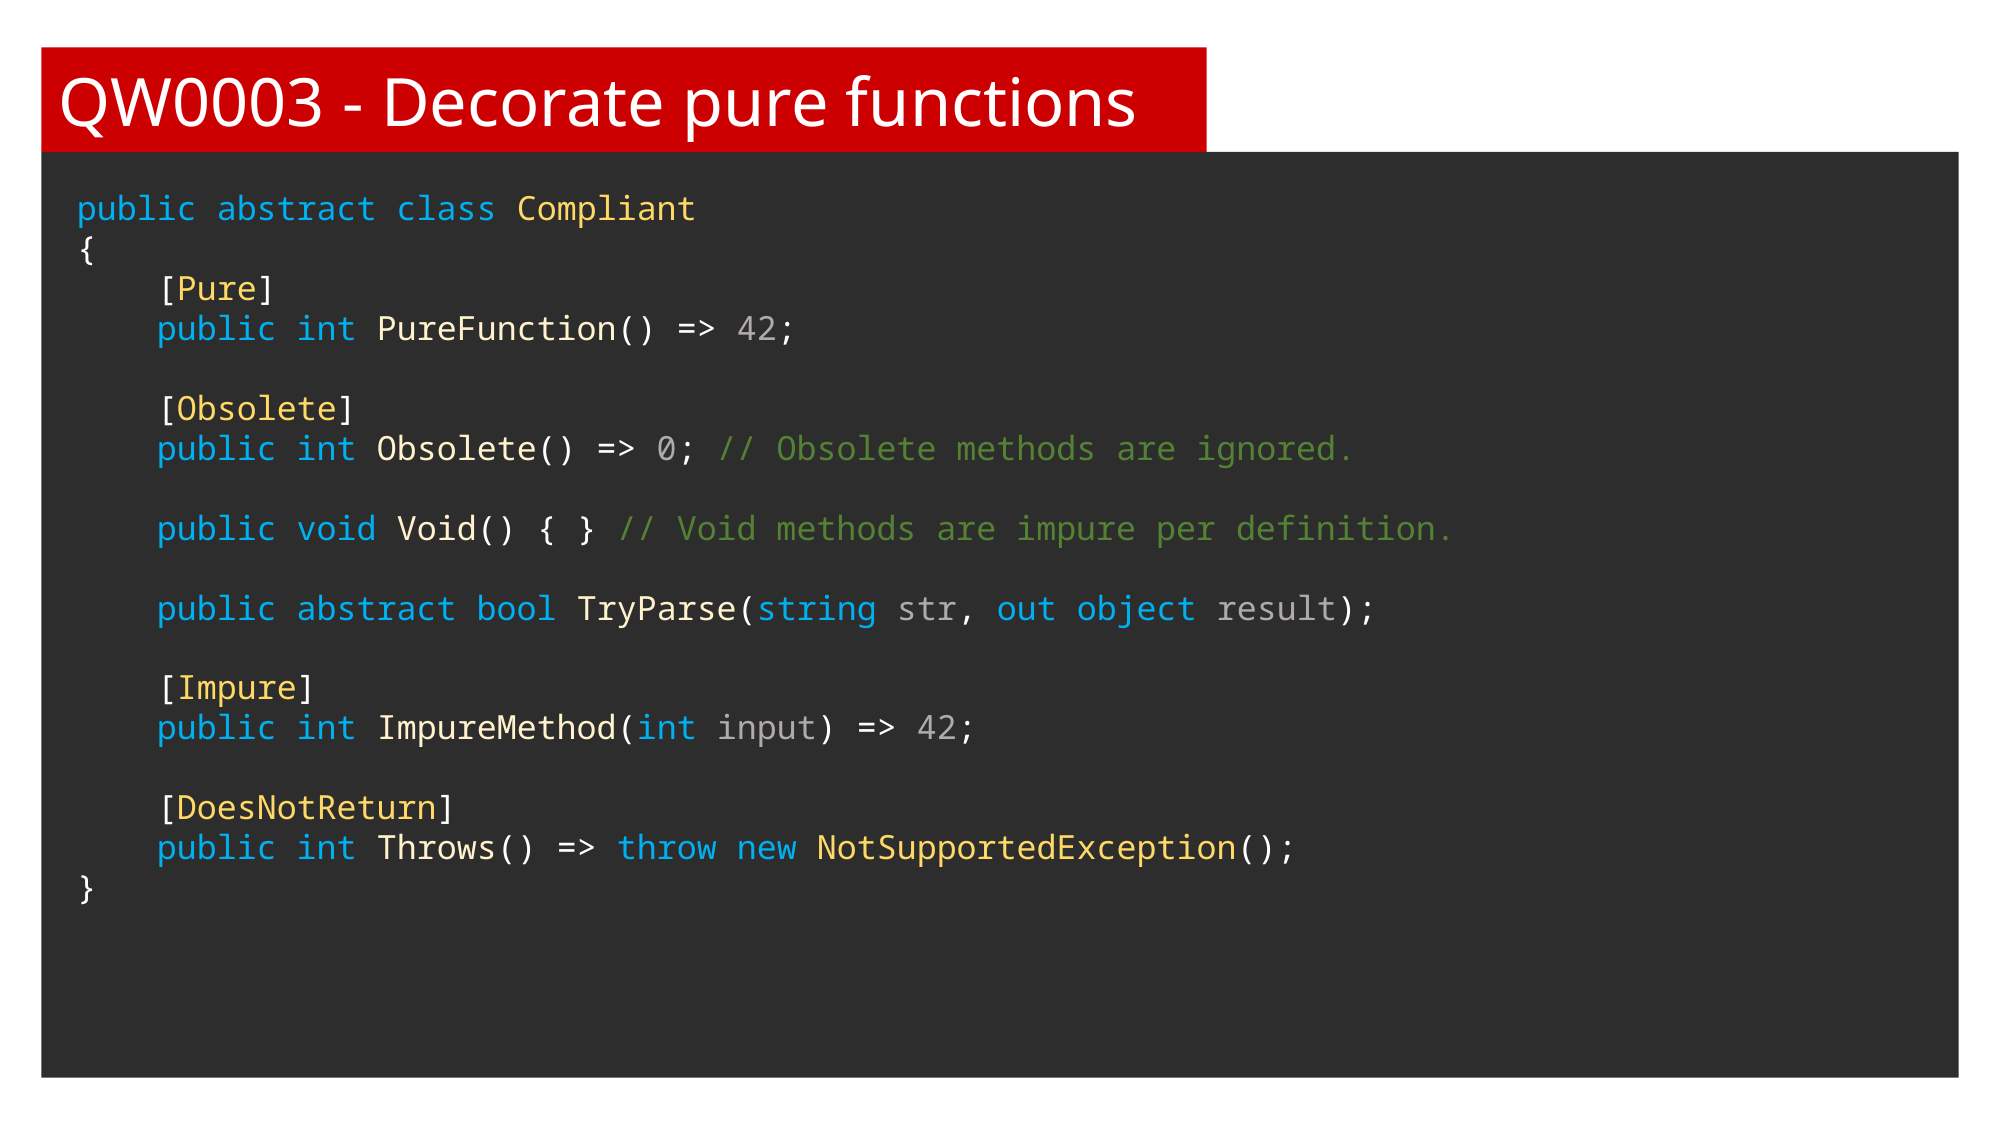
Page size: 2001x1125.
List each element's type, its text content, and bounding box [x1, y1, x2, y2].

text_box QW0003 - Decorate pure functions [41, 47, 1207, 153]
text_box [41, 152, 1959, 1078]
text_box public abstract class Compliant { [Pure] public int PureFunction() => 42; [Obsolete] public int Obsolete() => 0; // Obsolete methods are ignored. public void Void() { } // Void methods are impure per definition. public abstract bool TryParse(string str, out object result); [Impure] public int ImpureMethod(int input) => 42; [DoesNotReturn] public int Throws() => throw new NotSupportedException(); } [41, 152, 1935, 921]
